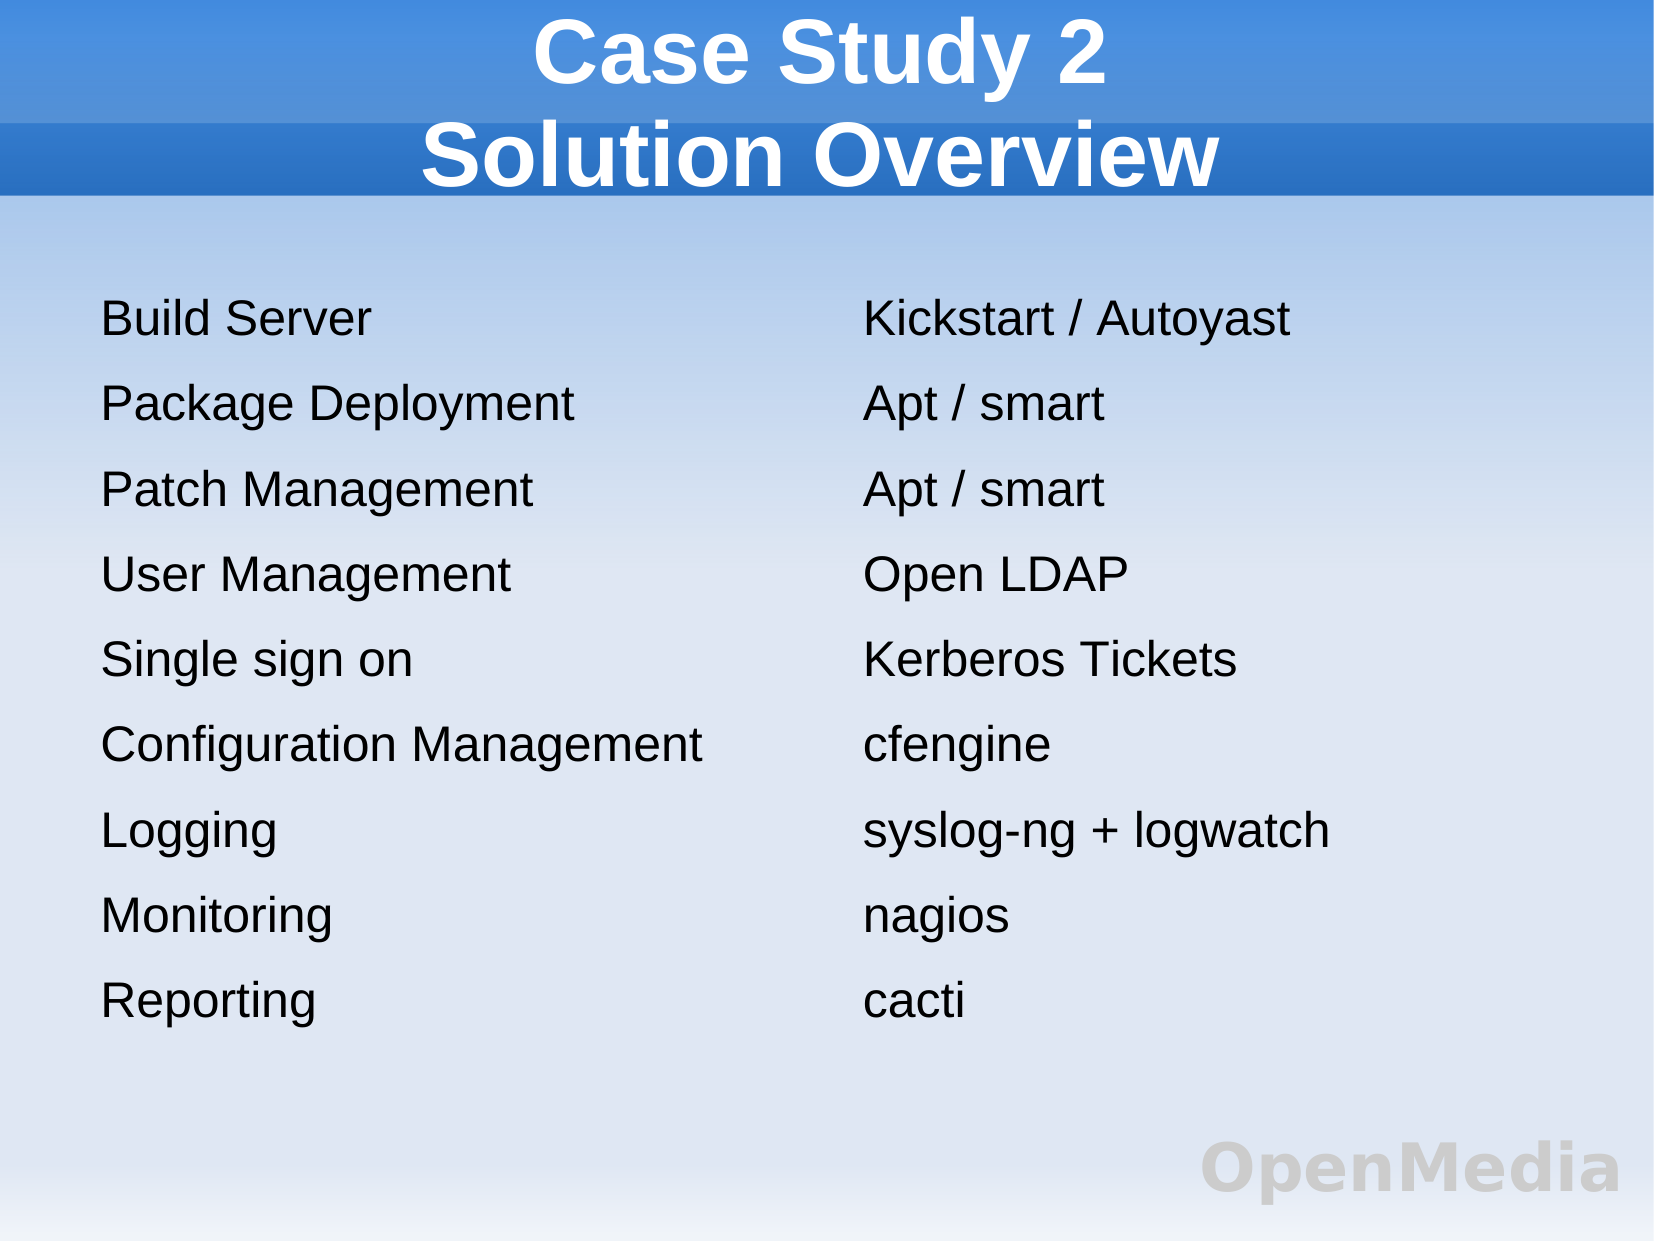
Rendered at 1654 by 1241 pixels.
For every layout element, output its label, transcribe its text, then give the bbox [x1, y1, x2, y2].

picture [0, 0, 1654, 1241]
list Kickstart / Autoyast Apt / smart Apt / smart Open LDAP Kerberos Tickets cfengine syslog-ng + logwatch nagios cacti [845, 290, 1572, 1094]
list Build Server Package Deployment Patch Management User Management Single sign on Configuration Management Logging Monitoring Reporting [82, 290, 809, 1109]
title Case Study 2 Solution Overview [76, 0, 1565, 208]
